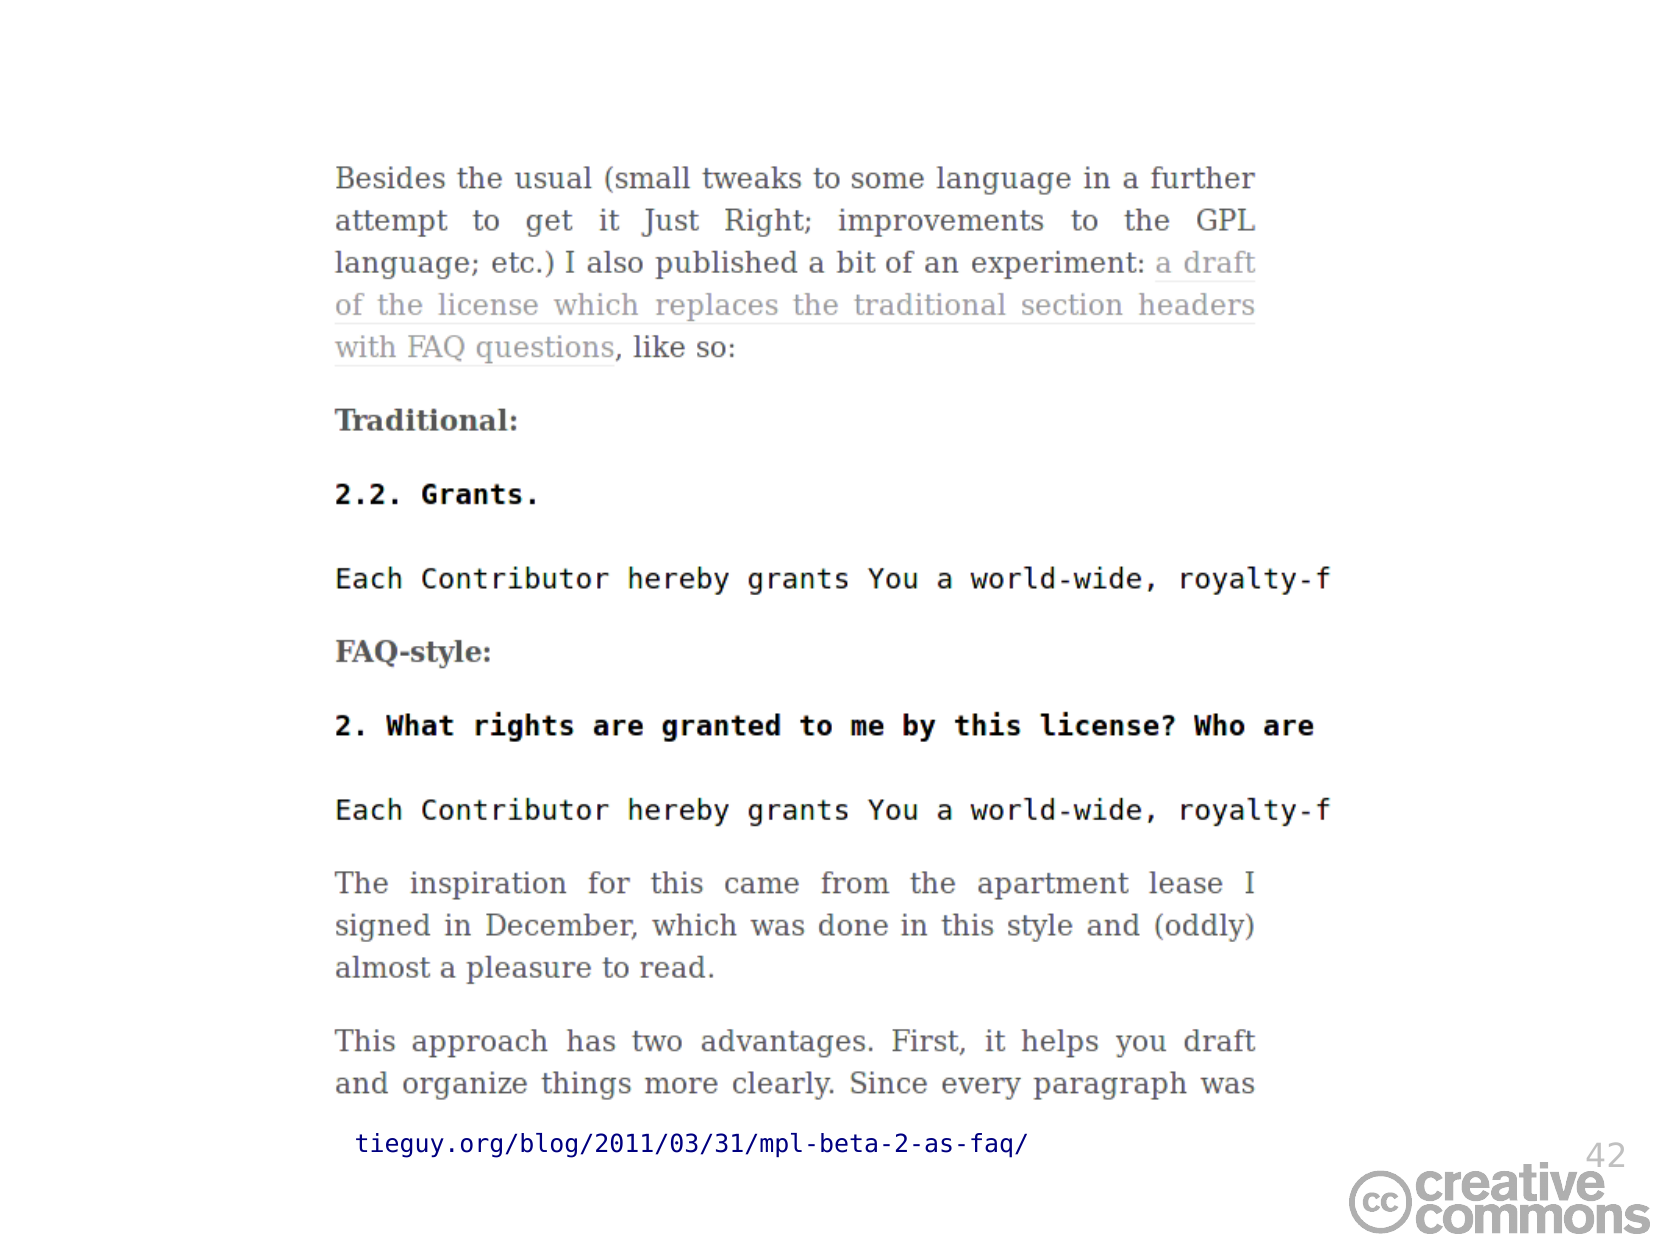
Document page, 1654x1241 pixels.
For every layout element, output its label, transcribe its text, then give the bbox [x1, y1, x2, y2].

picture [321, 137, 1332, 1104]
text_box tieguy.org/blog/2011/03/31/mpl-beta-2-as-faq/ [339, 1121, 1045, 1166]
picture [1349, 1162, 1650, 1234]
